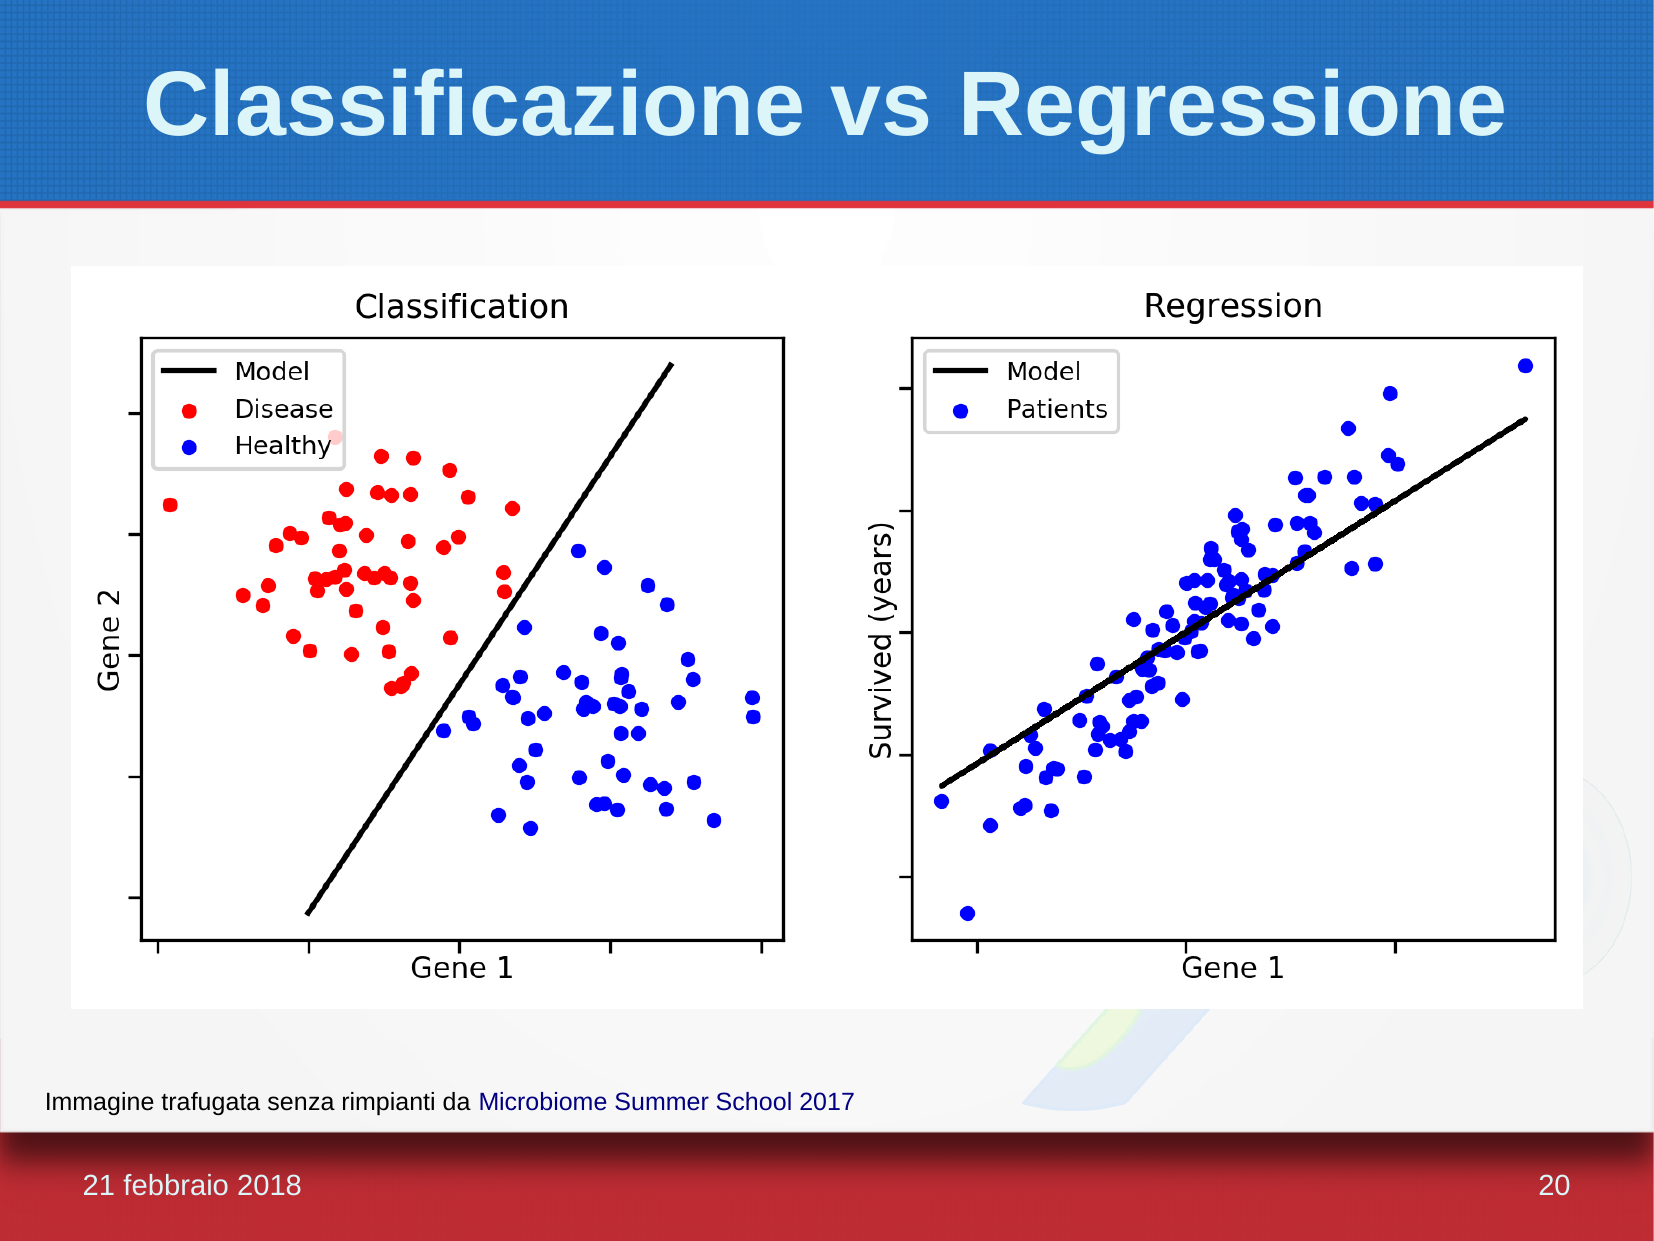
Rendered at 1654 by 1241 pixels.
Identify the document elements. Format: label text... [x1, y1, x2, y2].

title Classificazione vs Regressione [82, 20, 1571, 186]
picture [0, 0, 1654, 1241]
text_box Immagine trafugata senza rimpianti da Microbiome Summer School 2017 [30, 1080, 886, 1126]
